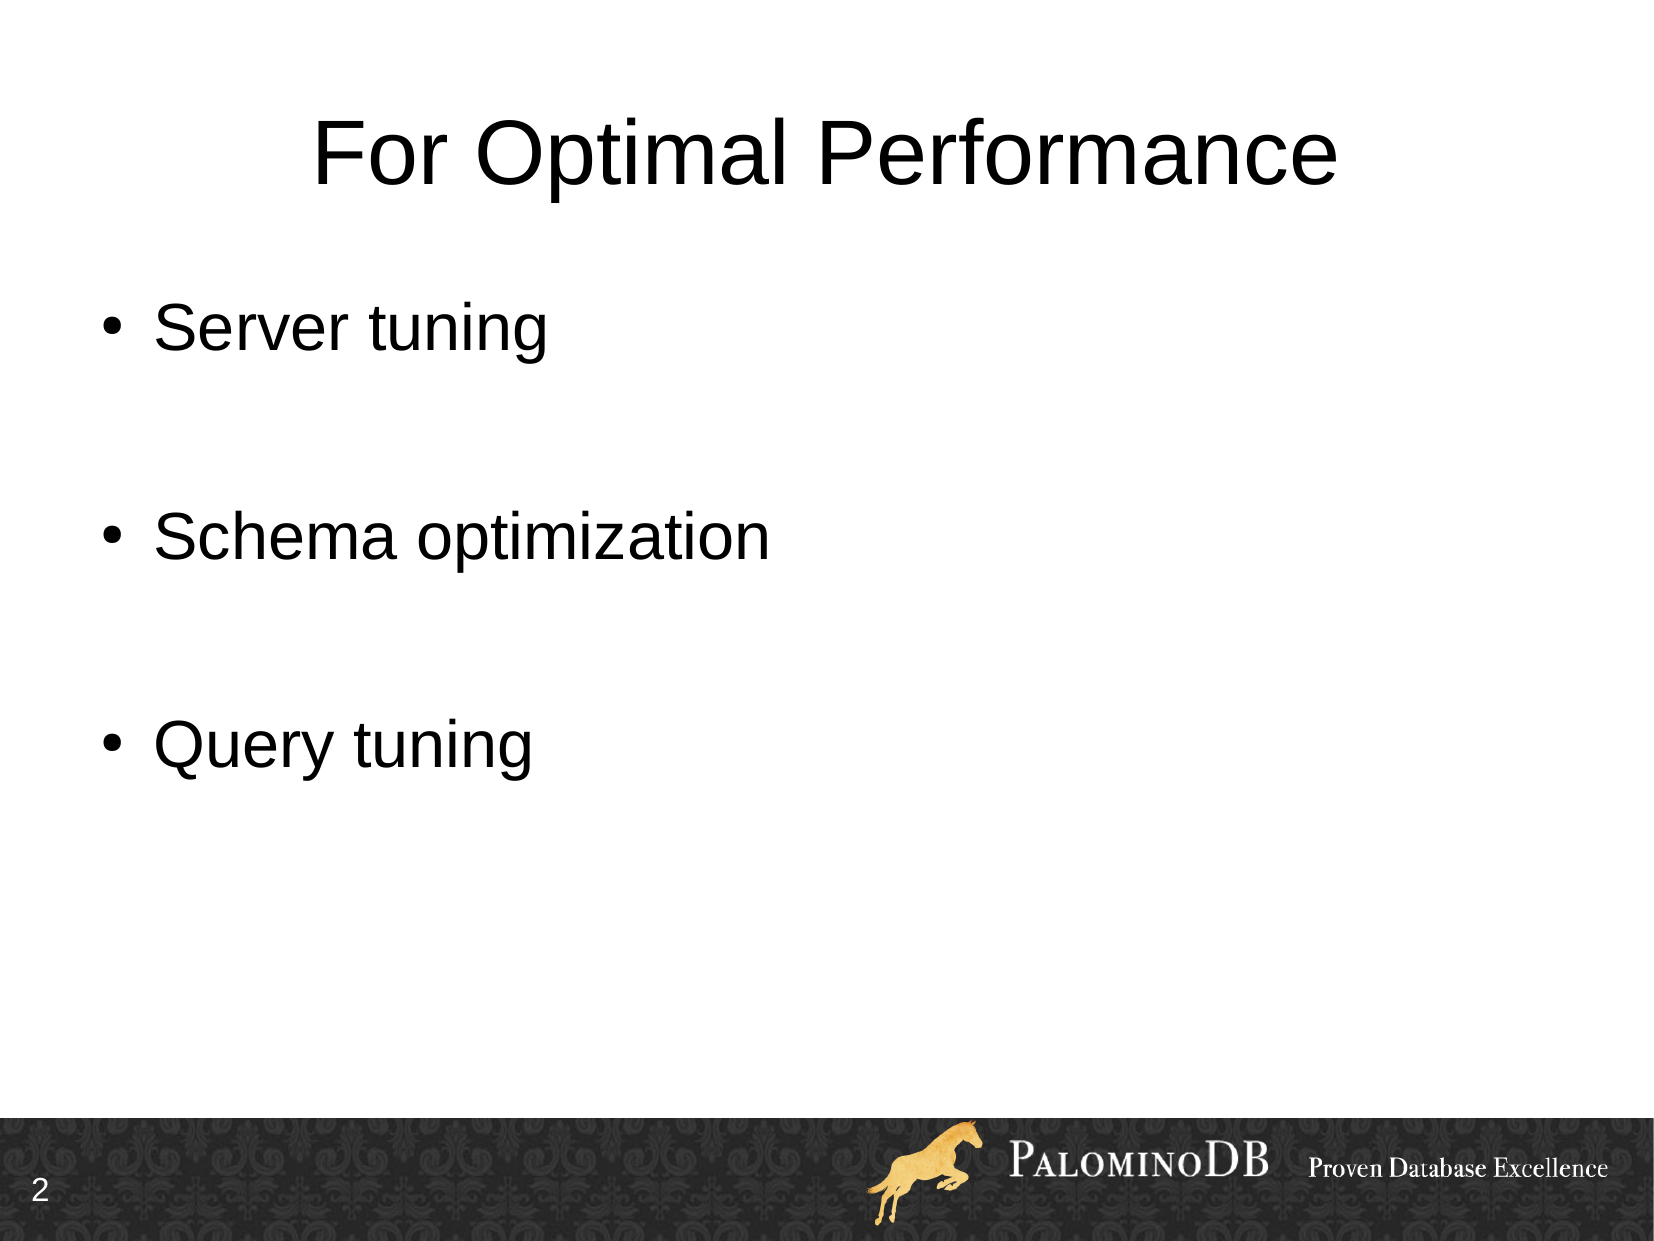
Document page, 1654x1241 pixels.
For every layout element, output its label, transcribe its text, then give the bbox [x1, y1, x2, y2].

title For Optimal Performance [82, 49, 1571, 257]
picture [0, 1109, 1654, 1241]
list Server tuning Schema optimization Query tuning [82, 290, 1571, 1109]
